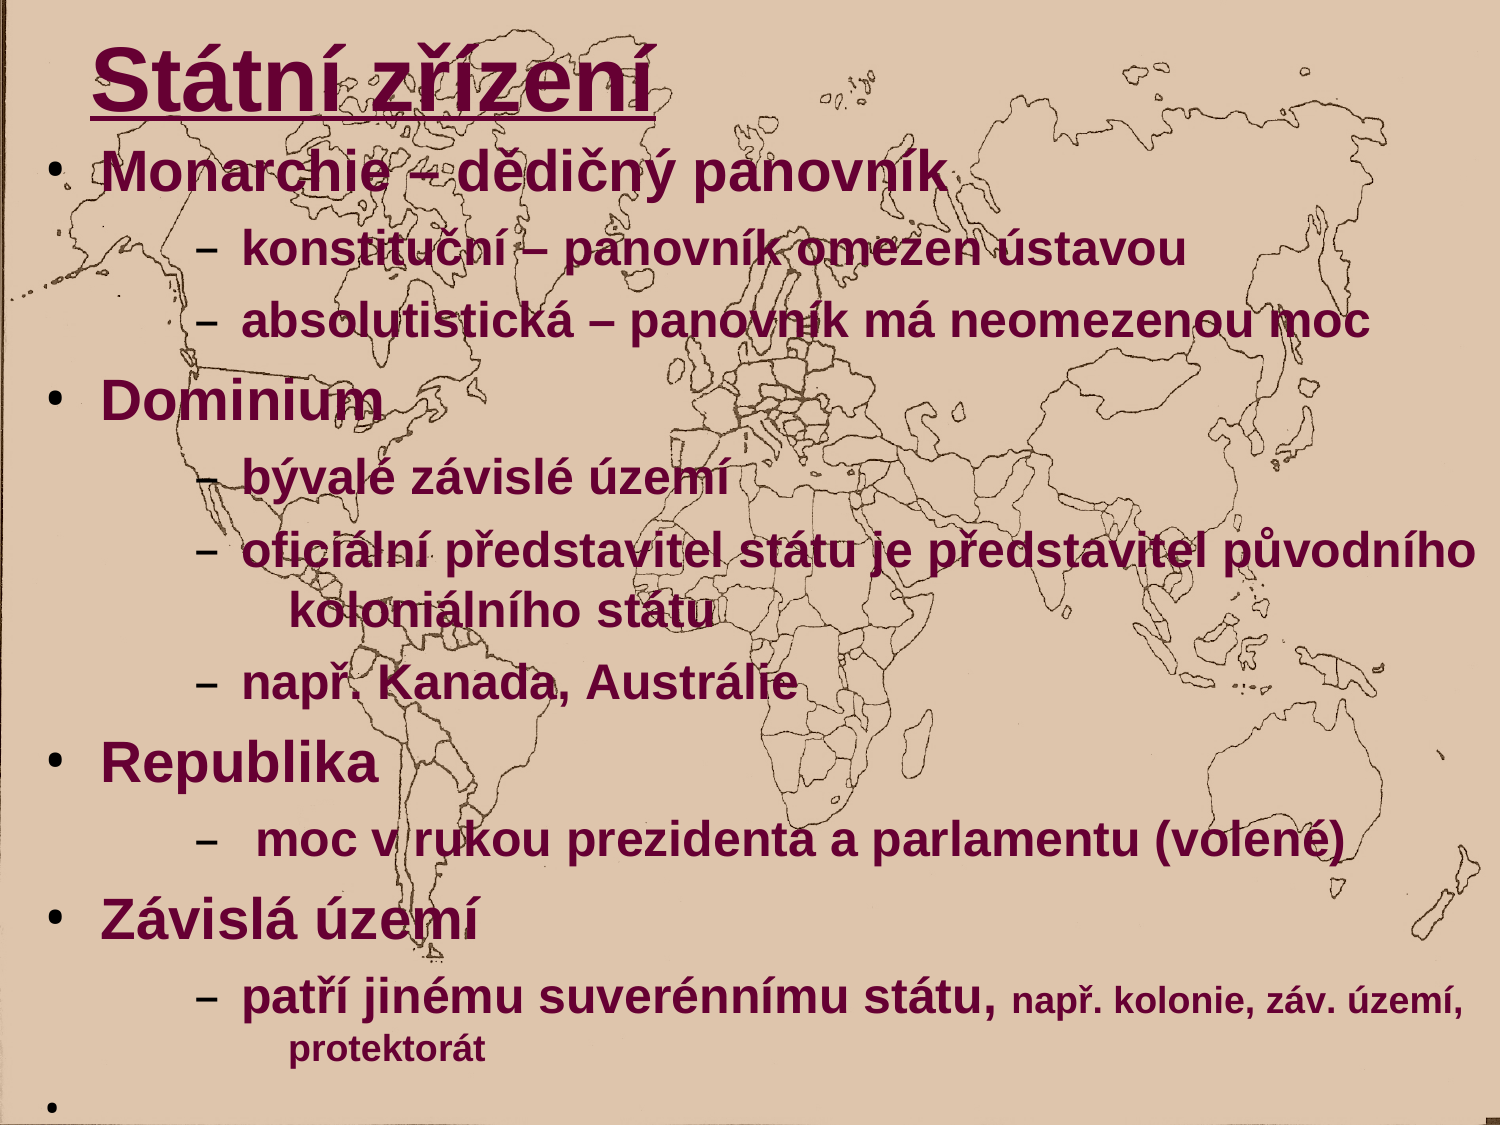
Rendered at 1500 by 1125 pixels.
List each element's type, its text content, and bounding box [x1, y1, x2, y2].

list Monarchie – dědičný panovník konstituční – panovník omezen ústavou absolutistická – panovník má neomezenou moc Dominium bývalé závislé území oficiální představitel státu je představitel původního koloniálního státu např. Kanada, Austrálie Republika moc v rukou prezidenta a parlamentu (volené) Závislá území patří jinému suverénnímu státu, např. kolonie, záv. území, protektorát [29, 125, 1500, 1125]
title Státní zřízení [75, 0, 1426, 125]
